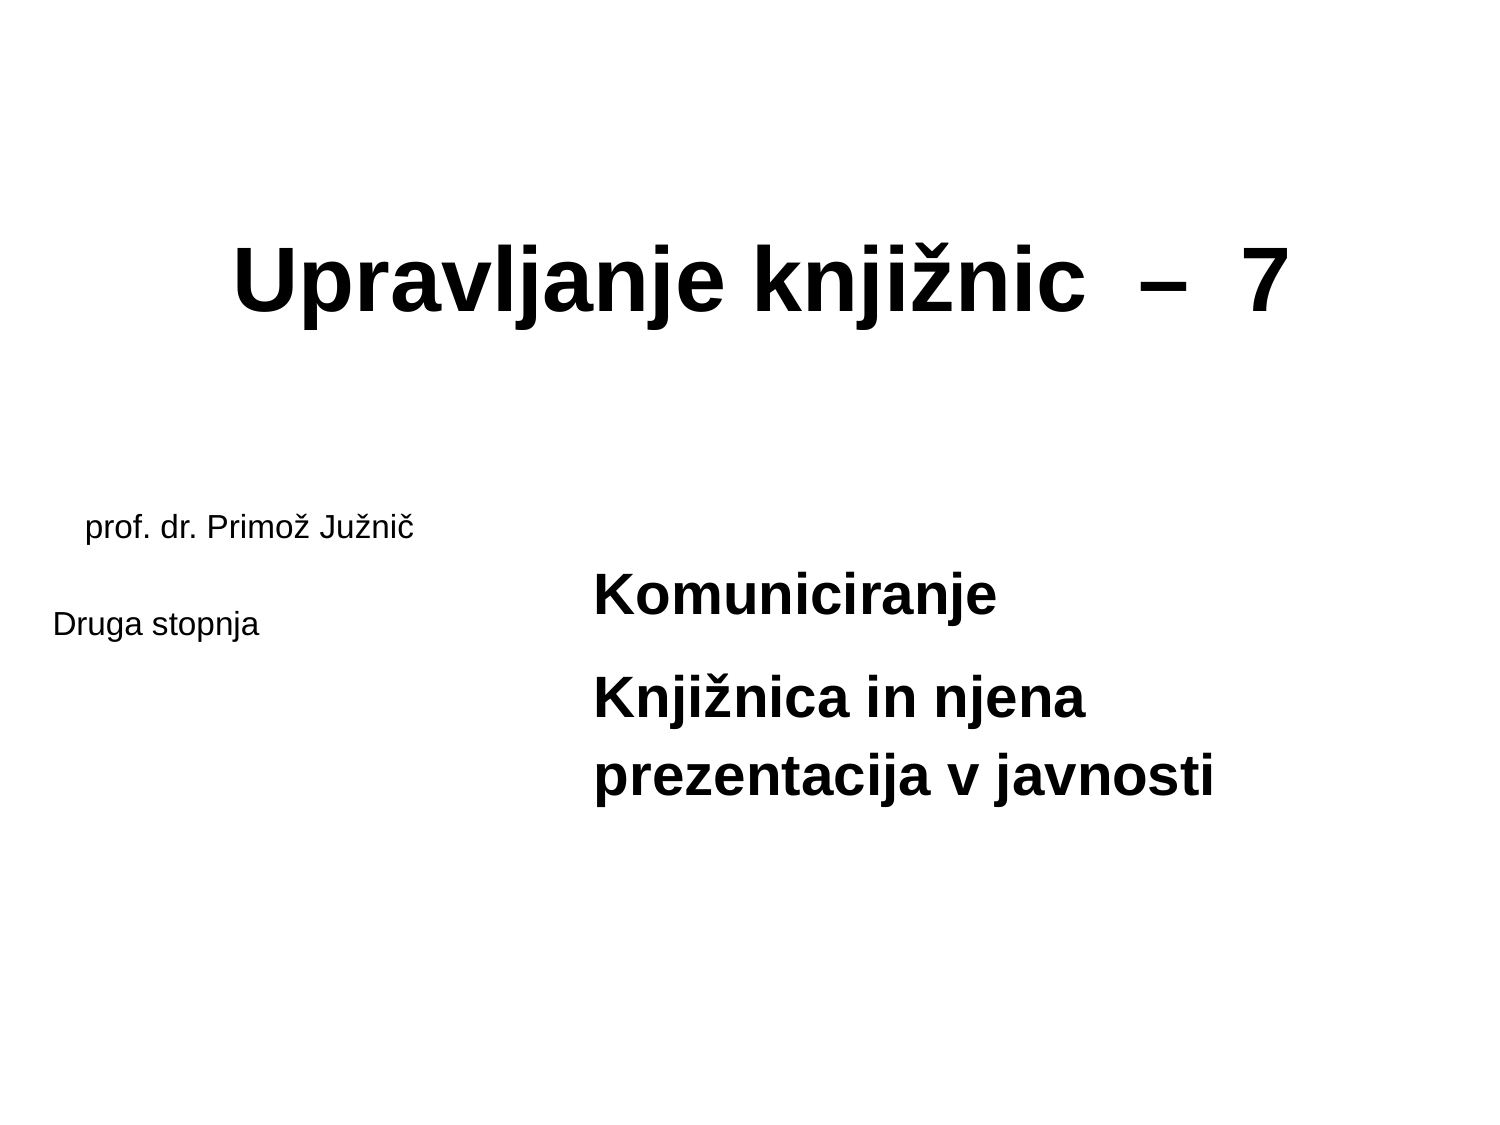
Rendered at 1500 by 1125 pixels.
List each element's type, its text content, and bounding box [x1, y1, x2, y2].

list prof. dr. Primož Južnič Druga stopnja [37, 450, 463, 1051]
text_box Komuniciranje Knjižnica in njena prezentacija v javnosti [578, 449, 1375, 976]
title Upravljanje knjižnic – 7 [112, 149, 1388, 338]
